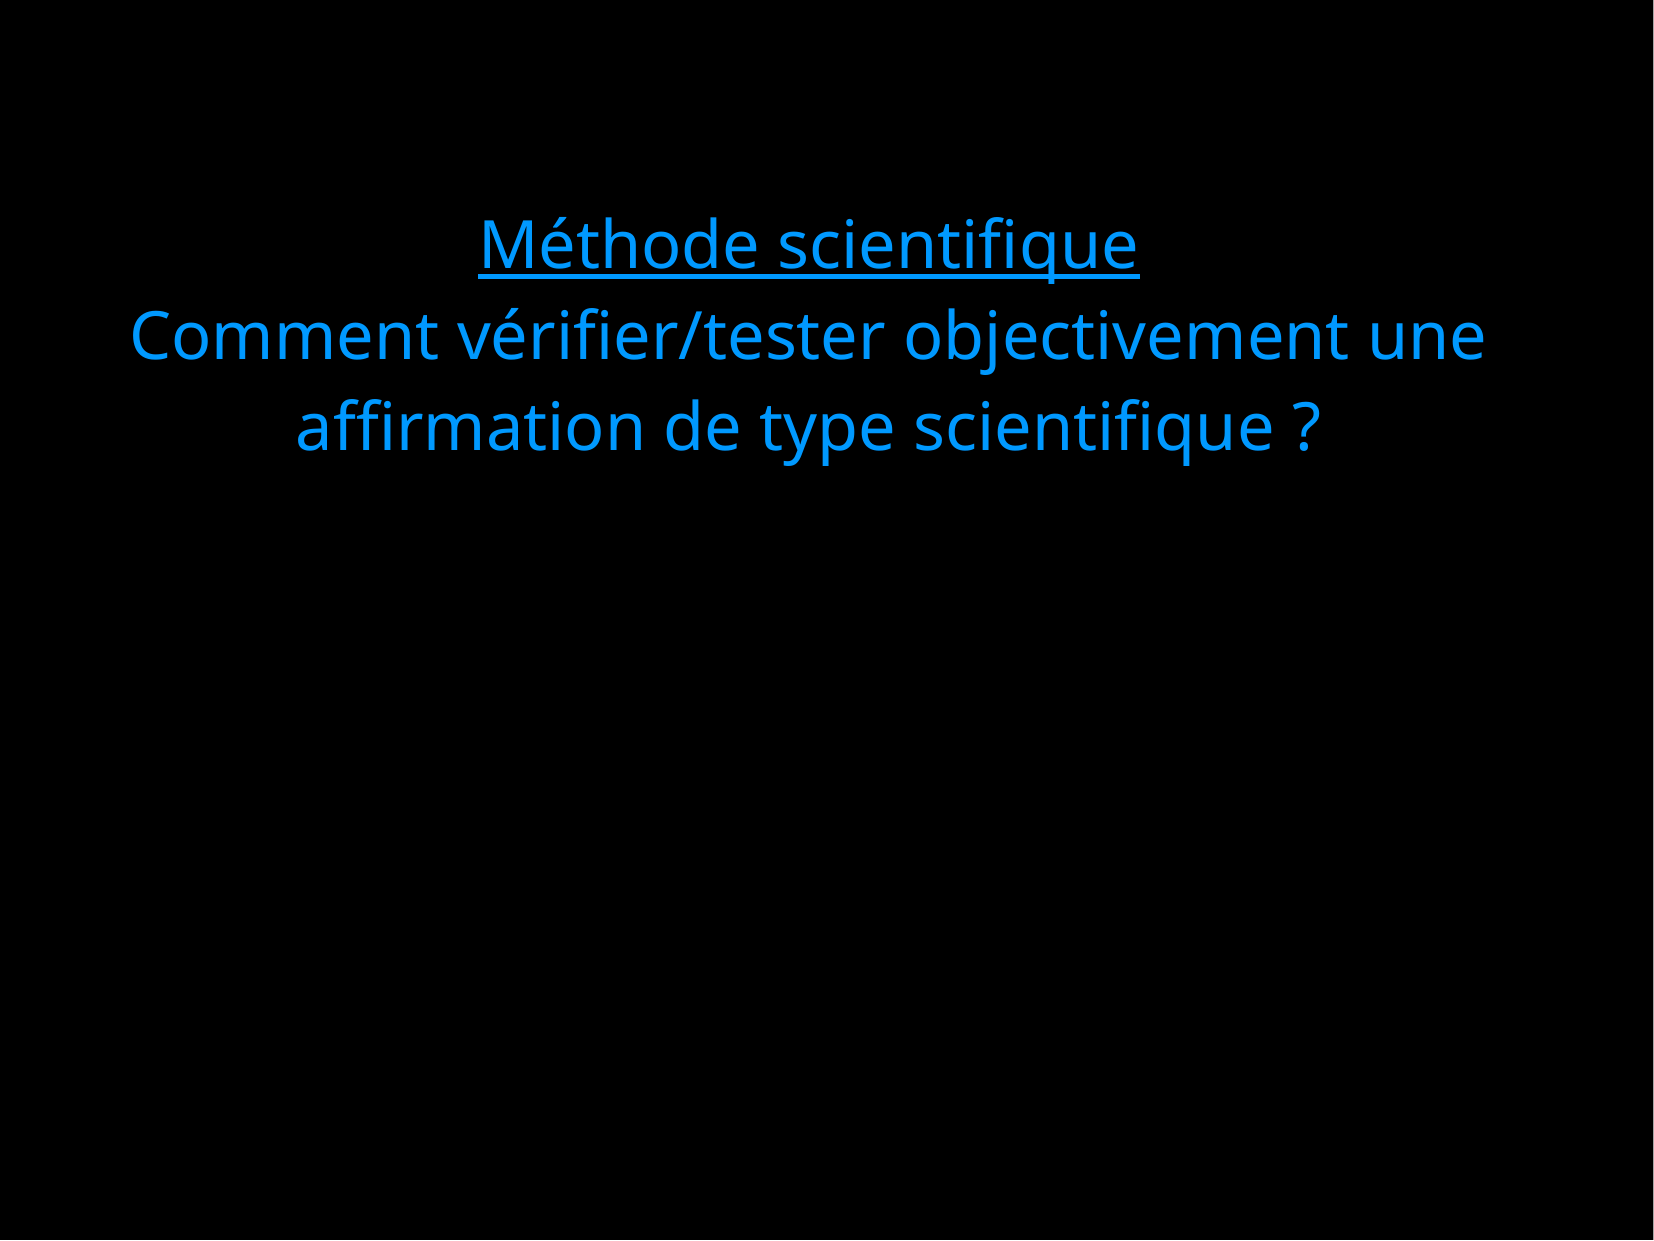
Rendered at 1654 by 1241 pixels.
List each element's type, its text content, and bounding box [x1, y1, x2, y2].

text_box Méthode scientifique Comment vérifier/tester objectivement une affirmation de type scientifique ? [23, 197, 1595, 451]
